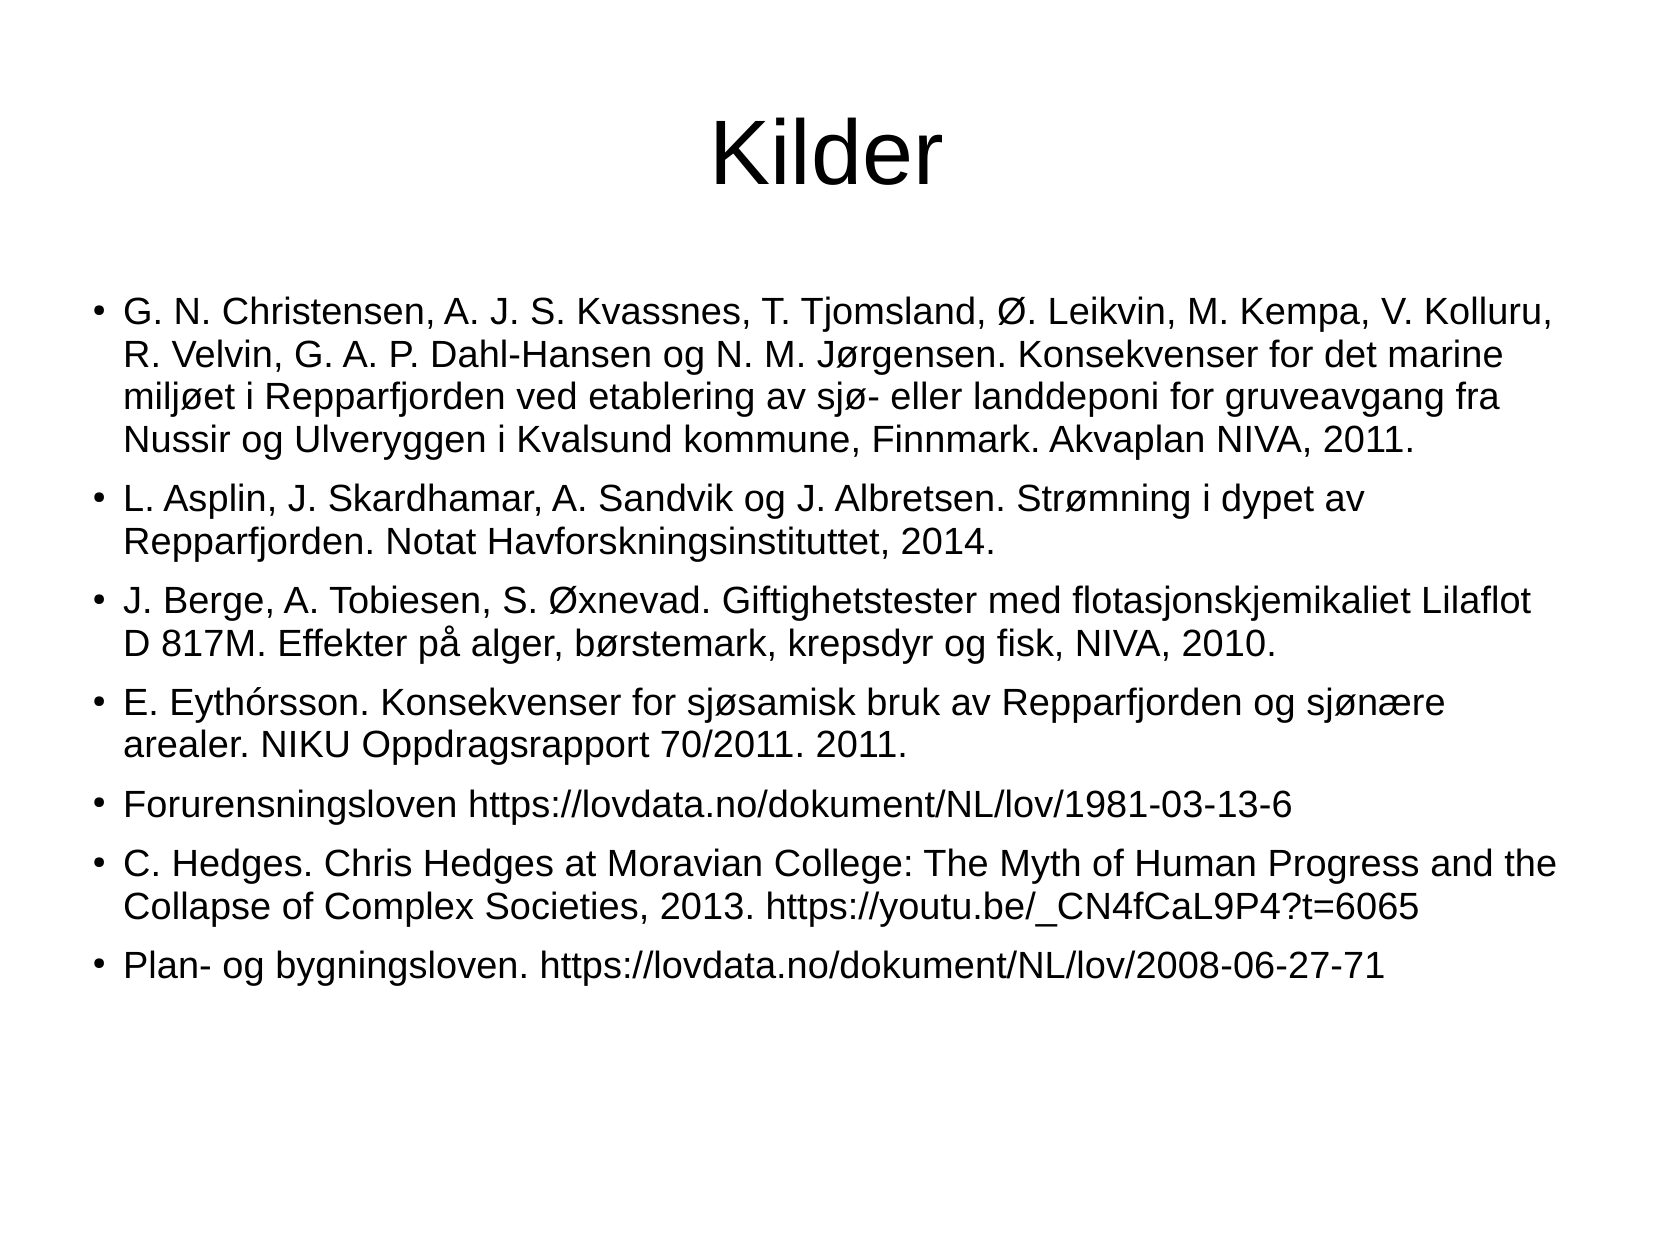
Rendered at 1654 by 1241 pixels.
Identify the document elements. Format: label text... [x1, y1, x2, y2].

title Kilder [82, 49, 1571, 257]
list G. N. Christensen, A. J. S. Kvassnes, T. Tjomsland, Ø. Leikvin, M. Kempa, V. Kolluru, R. Velvin, G. A. P. Dahl-Hansen og N. M. Jørgensen. Konsekvenser for det marine miljøet i Repparfjorden ved etablering av sjø- eller landdeponi for gruveavgang fra Nussir og Ulveryggen i Kvalsund kommune, Finnmark. Akvaplan NIVA, 2011. L. Asplin, J. Skardhamar, A. Sandvik og J. Albretsen. Strømning i dypet av Repparfjorden. Notat Havforskningsinstituttet, 2014. J. Berge, A. Tobiesen, S. Øxnevad. Giftighetstester med flotasjonskjemikaliet Lilaflot D 817M. Effekter på alger, børstemark, krepsdyr og fisk, NIVA, 2010. E. Eythórsson. Konsekvenser for sjøsamisk bruk av Repparfjorden og sjønære arealer. NIKU Oppdragsrapport 70/2011. 2011. Forurensningsloven https://lovdata.no/dokument/NL/lov/1981-03-13-6 C. Hedges. Chris Hedges at Moravian College: The Myth of Human Progress and the Collapse of Complex Societies, 2013. https://youtu.be/_CN4fCaL9P4?t=6065 Plan- og bygningsloven. https://lovdata.no/dokument/NL/lov/2008-06-27-71 [82, 290, 1571, 1010]
